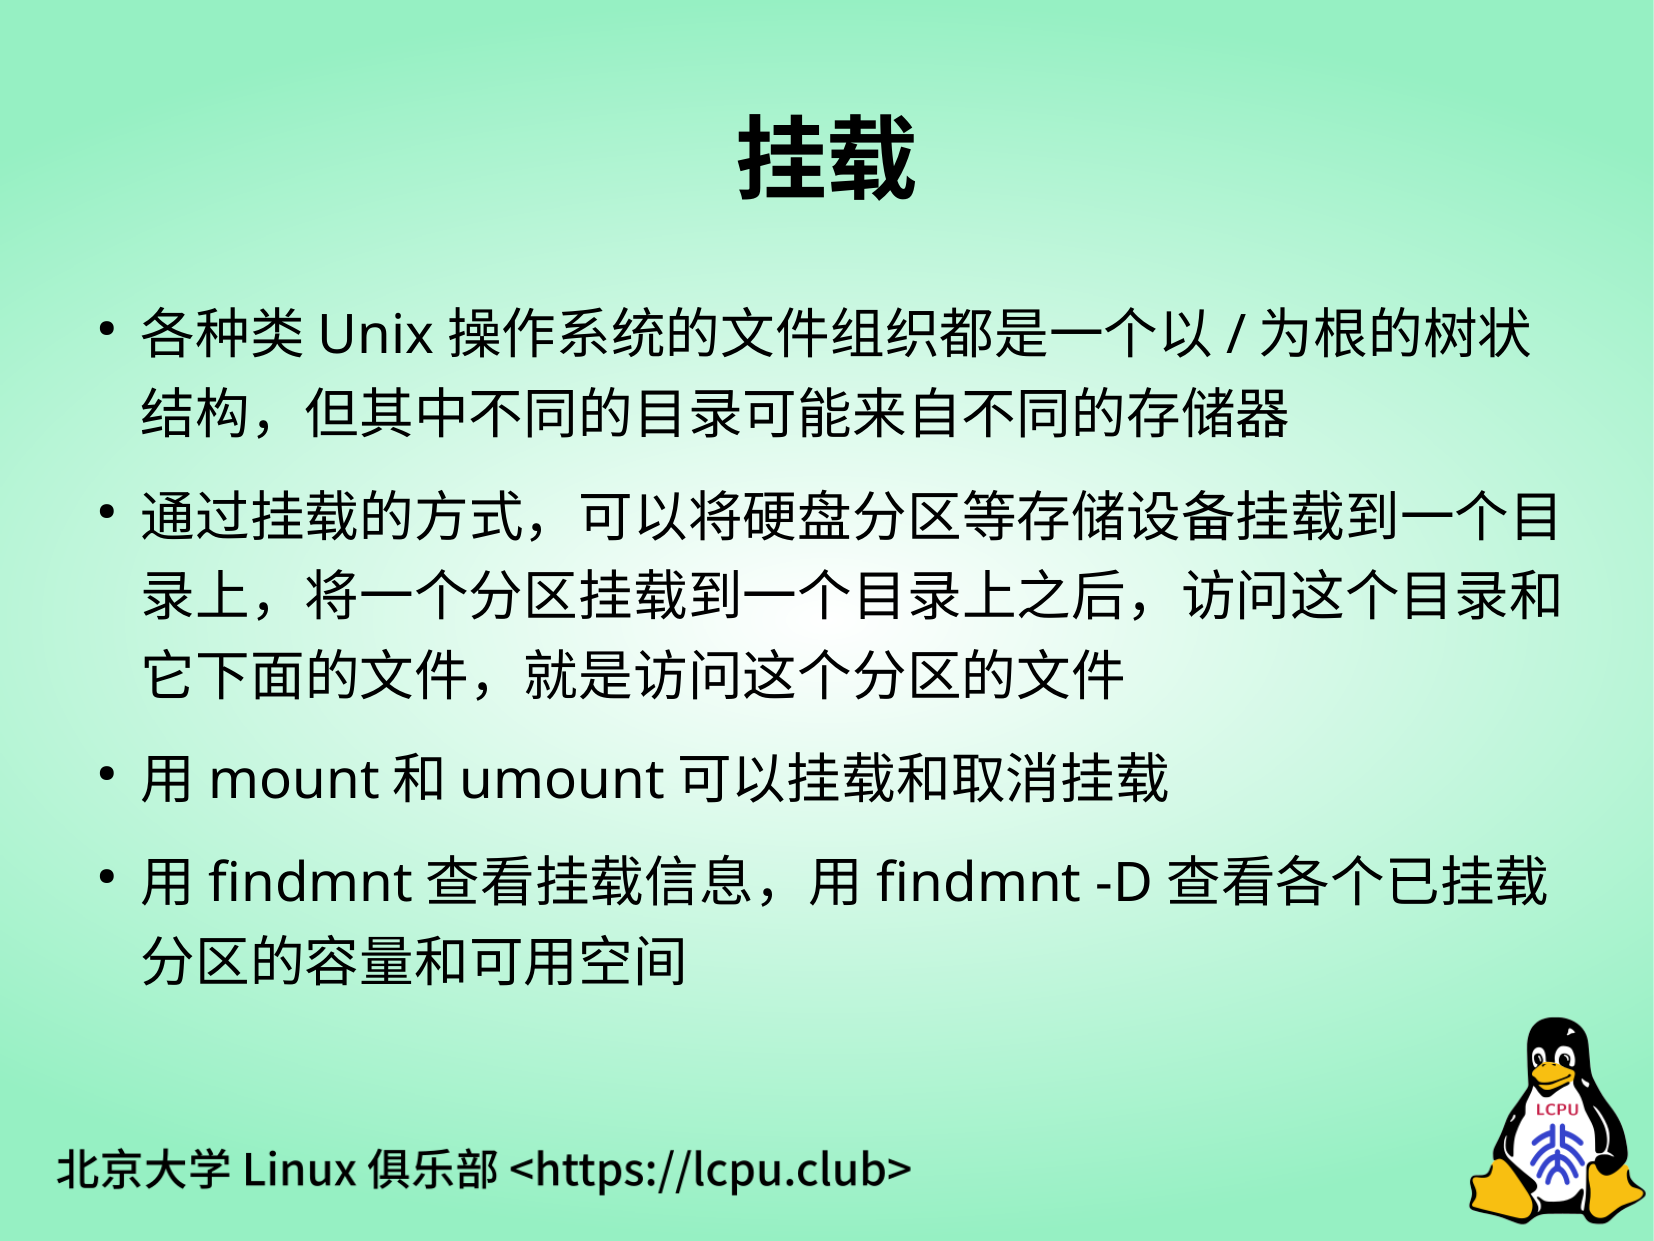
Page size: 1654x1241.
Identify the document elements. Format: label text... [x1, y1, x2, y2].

list 各种类Unix操作系统的文件组织都是一个以/为根的树状结构，但其中不同的目录可能来自不同的存储器 通过挂载的方式，可以将硬盘分区等存储设备挂载到一个目录上，将一个分区挂载到一个目录上之后，访问这个目录和它下面的文件，就是访问这个分区的文件 用mount和umount可以挂载和取消挂载 用findmnt查看挂载信息，用findmnt -D查看各个已挂载分区的容量和可用空间 [82, 290, 1571, 1010]
title 挂载 [82, 49, 1571, 257]
picture [0, 0, 1654, 1241]
